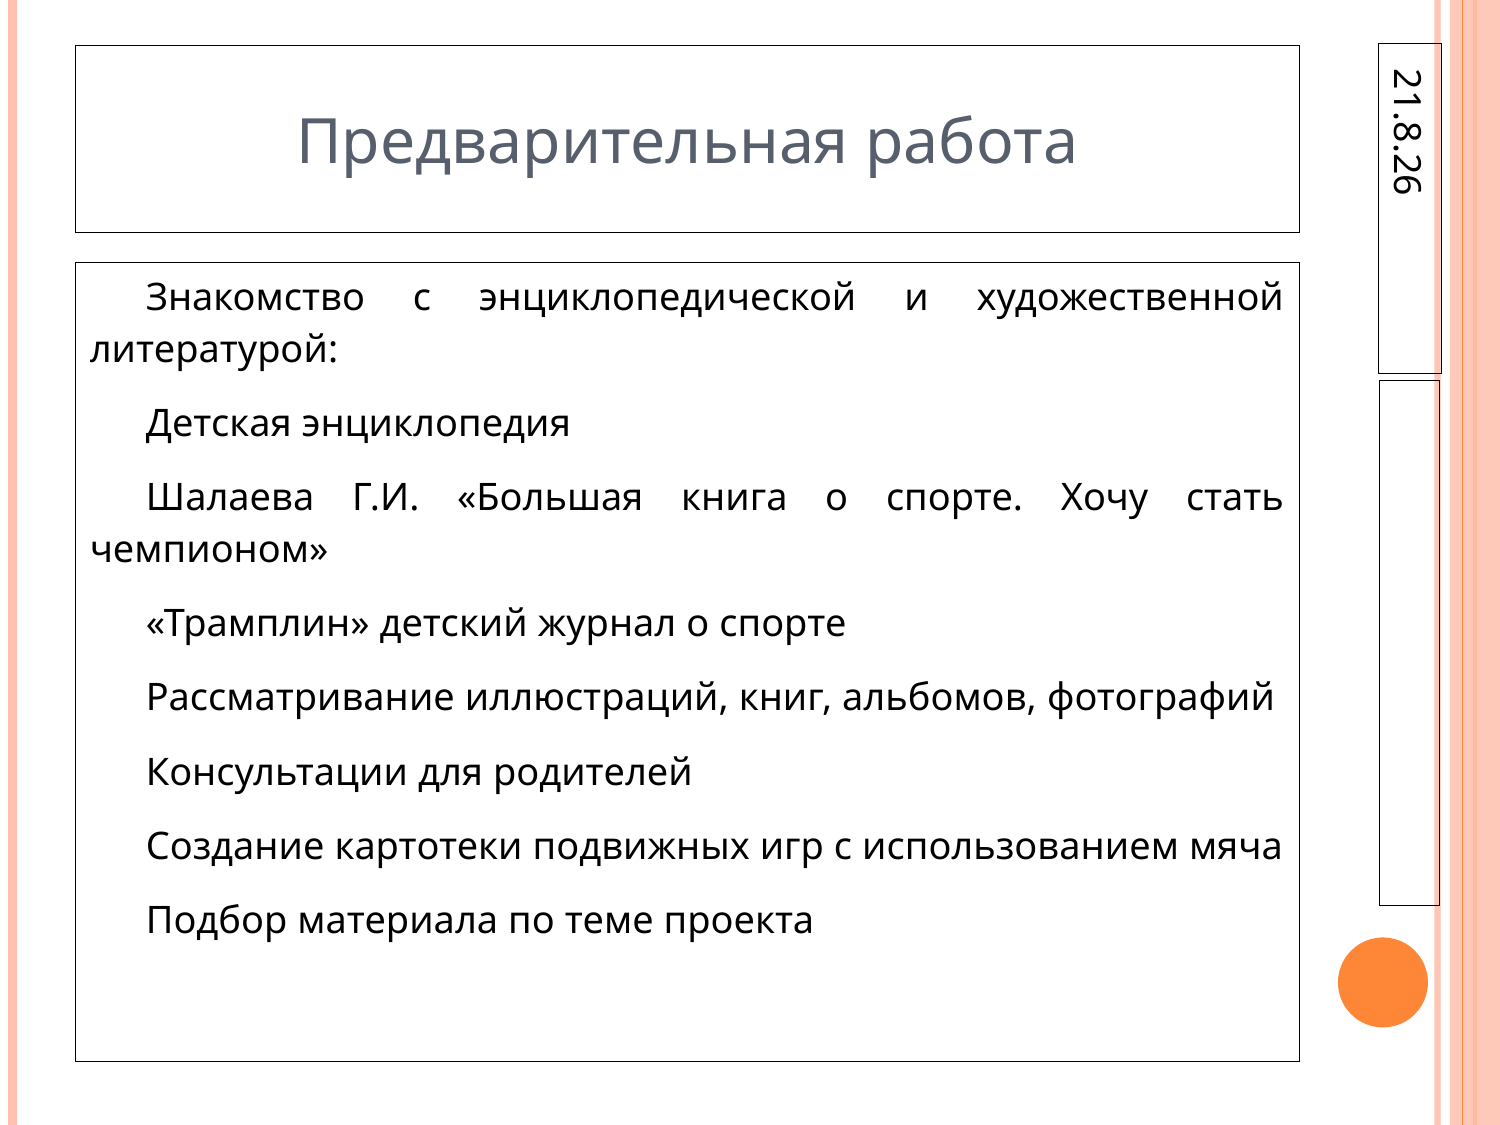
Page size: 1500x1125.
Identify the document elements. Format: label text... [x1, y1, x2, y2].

title Предварительная работа [75, 45, 1300, 233]
list Знакомство с энциклопедической и художественной литературой: Детская энциклопедия Шалаева Г.И. «Большая книга о спорте. Хочу стать чемпионом» «Трамплин» детский журнал о спорте Рассматривание иллюстраций, книг, альбомов, фотографий Консультации для родителей Создание картотеки подвижных игр с использованием мяча Подбор материала по теме проекта [75, 262, 1300, 1062]
